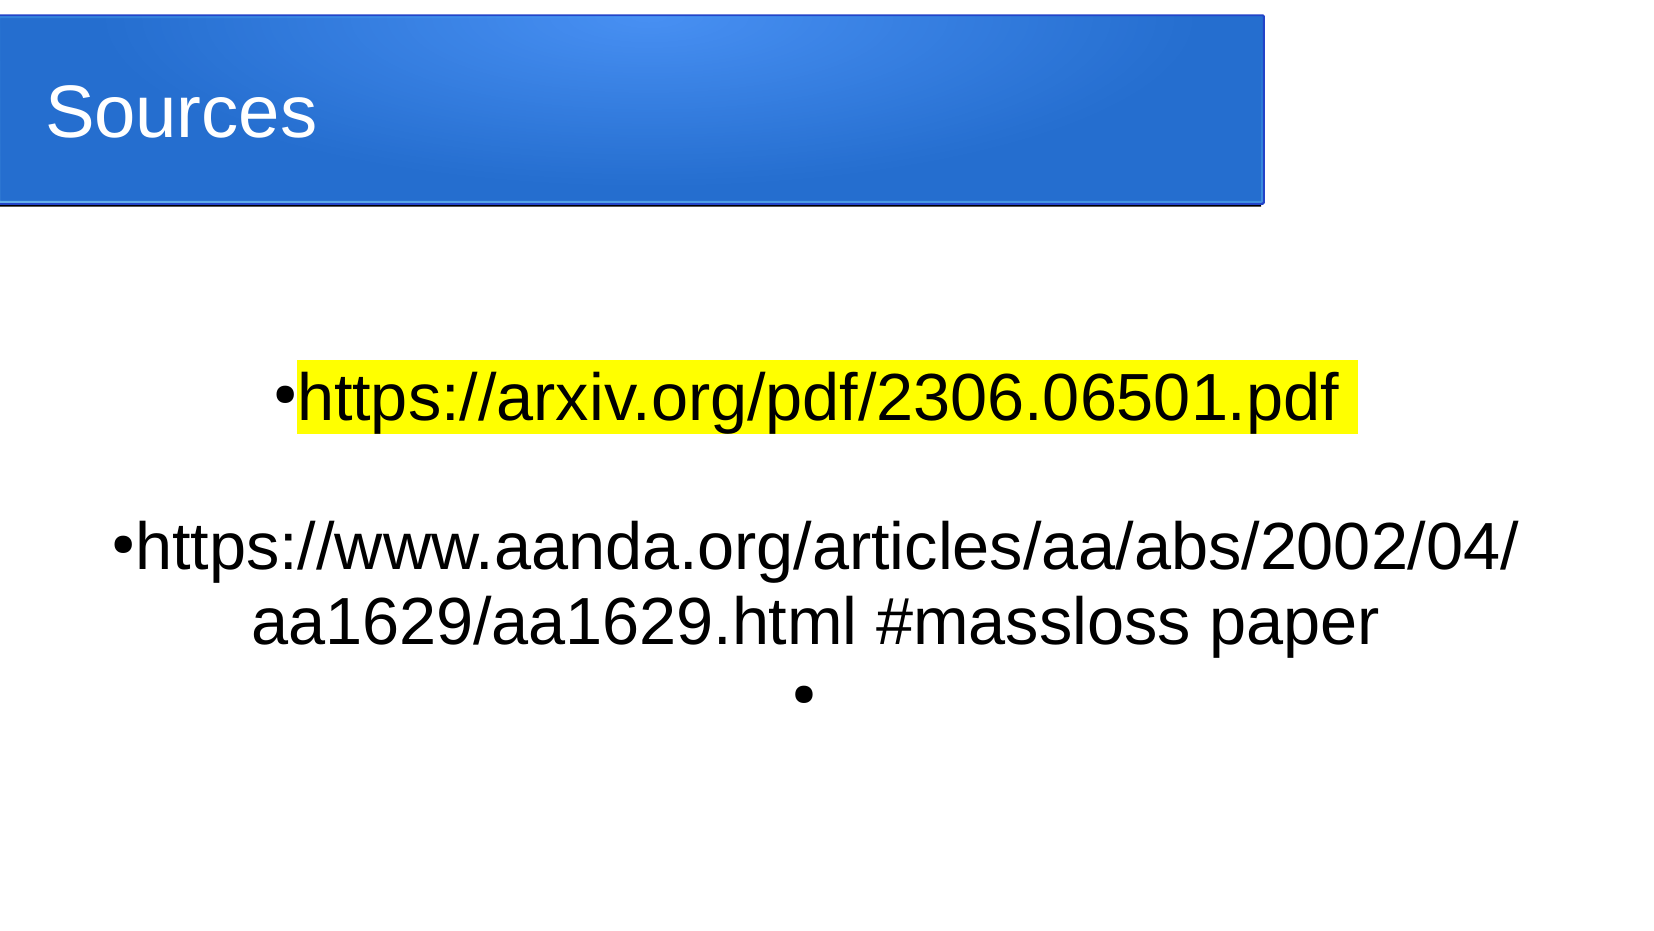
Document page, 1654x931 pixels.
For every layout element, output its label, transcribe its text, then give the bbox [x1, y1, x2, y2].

subtitle https://arxiv.org/pdf/2306.06501.pdf https://www.aanda.org/articles/aa/abs/2002/04/aa1629/aa1629.html #massloss paper [71, 210, 1561, 883]
title Sources [45, 29, 1261, 196]
